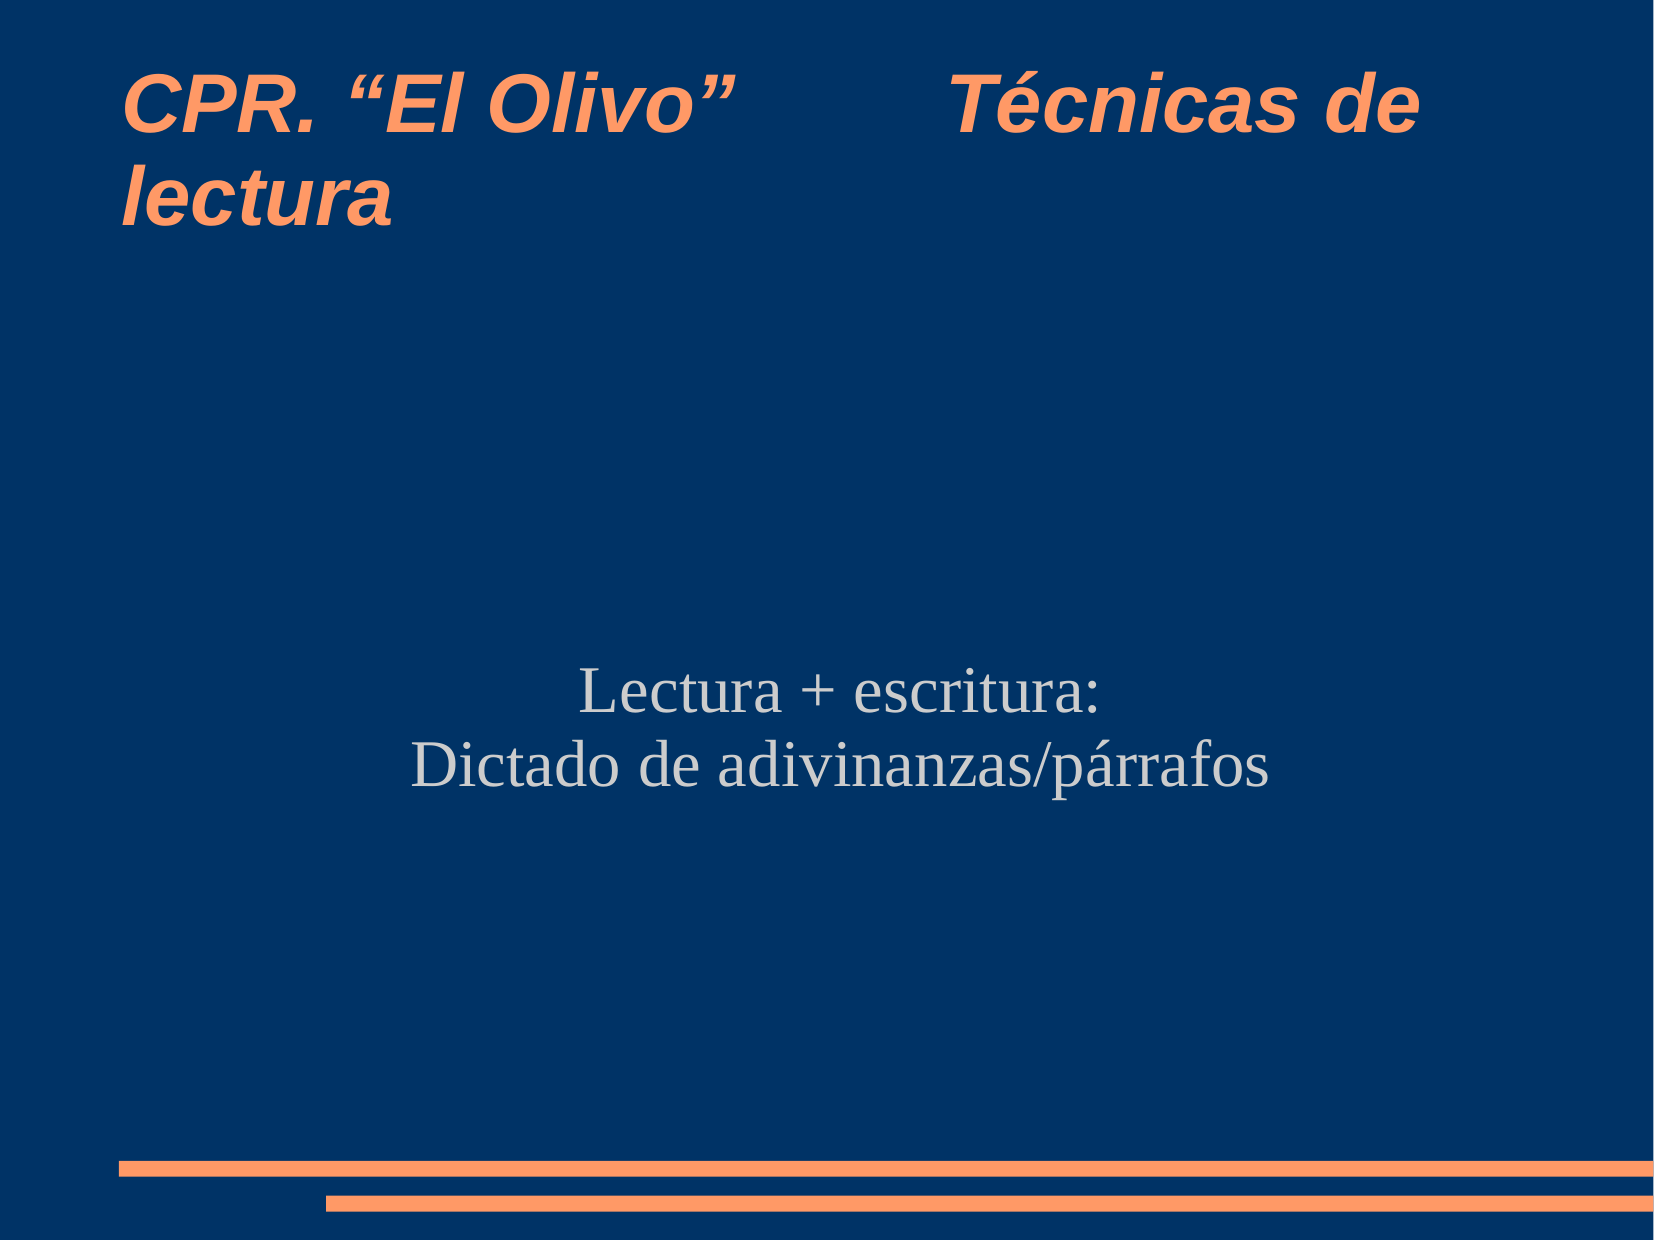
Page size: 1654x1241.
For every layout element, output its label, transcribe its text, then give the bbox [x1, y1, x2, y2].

subtitle Lectura + escritura: Dictado de adivinanzas/párrafos [121, 322, 1561, 1132]
title CPR. “El Olivo” Técnicas de lectura [121, 46, 1534, 254]
